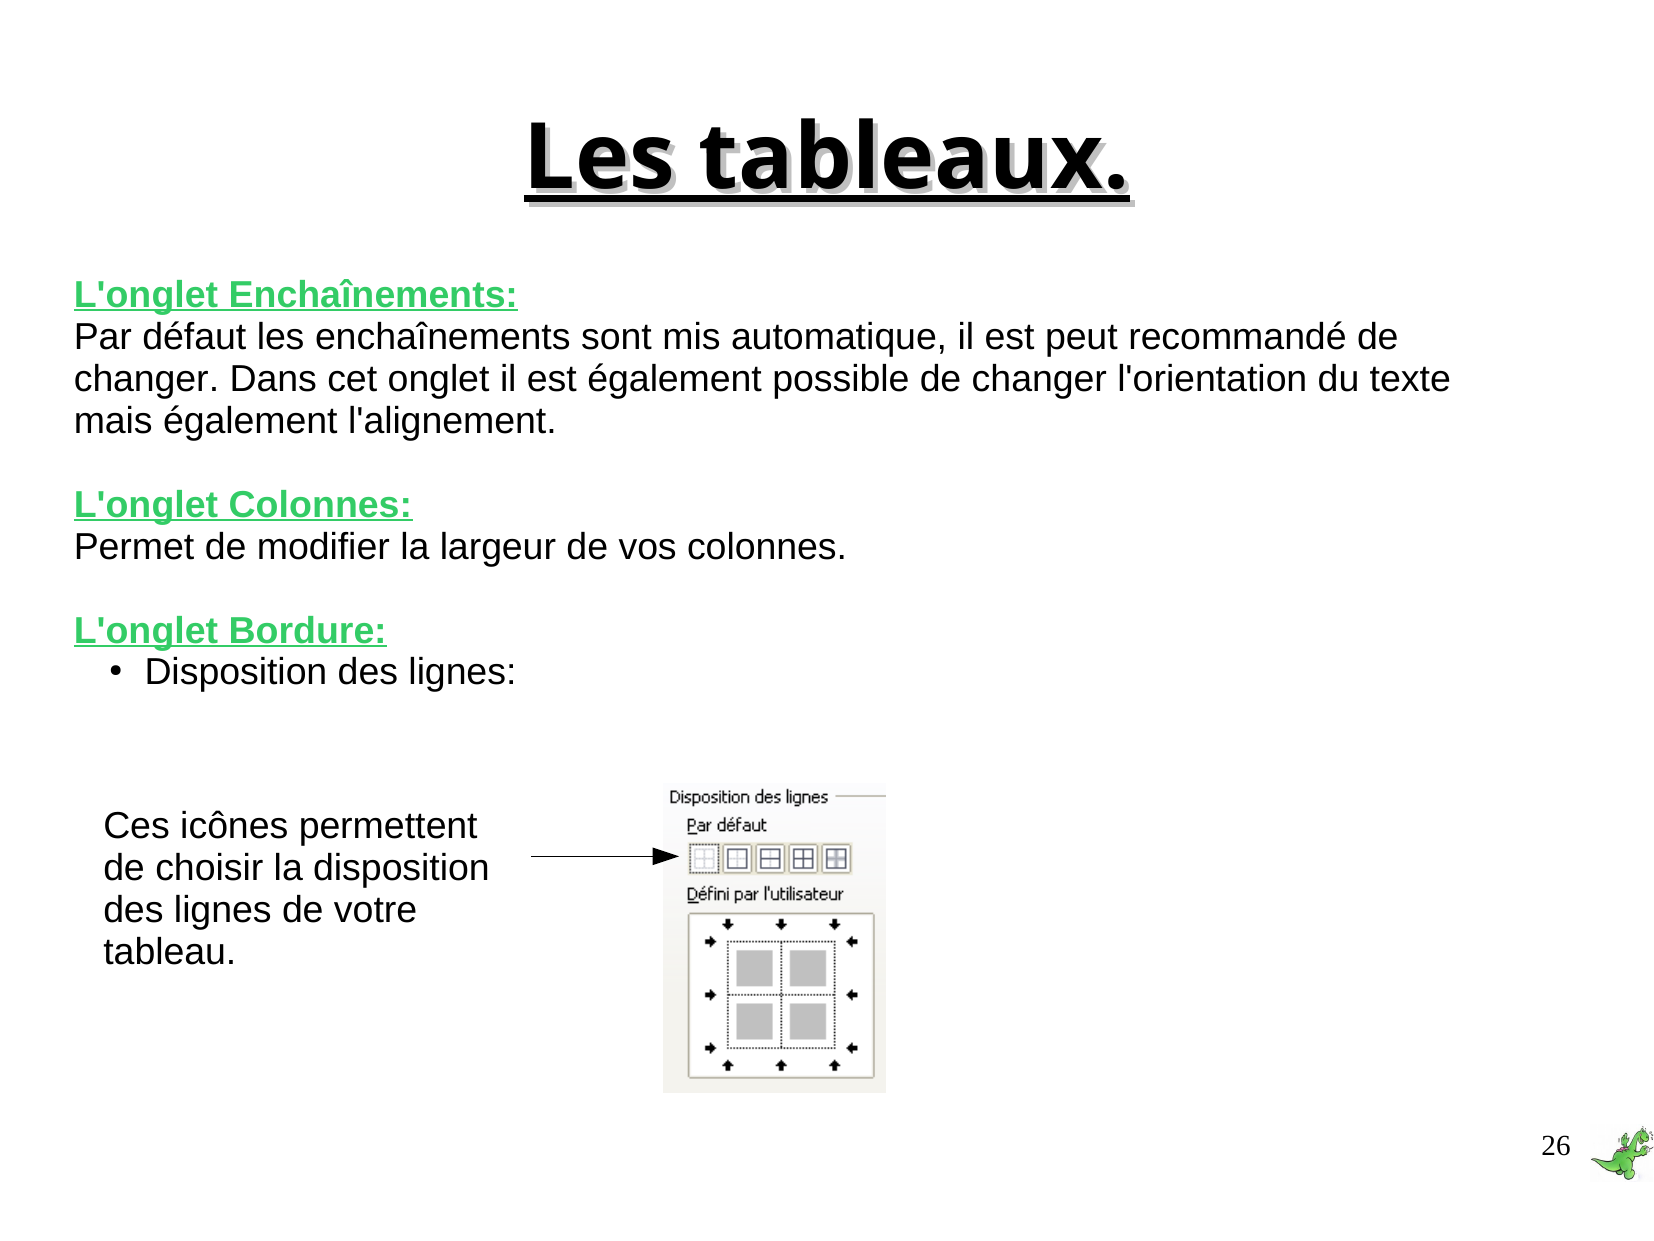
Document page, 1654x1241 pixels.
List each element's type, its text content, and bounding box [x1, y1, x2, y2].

text_box Ces icônes permettent de choisir la disposition des lignes de votre tableau. [88, 797, 532, 981]
picture [663, 783, 886, 1093]
picture [1590, 1124, 1654, 1182]
title Les tableaux. [82, 49, 1571, 257]
text_box L'onglet Enchaînements: Par défaut les enchaînements sont mis automatique, il est peut recommandé de changer. Dans cet onglet il est également possible de changer l'orientation du texte mais également l'alignement. L'onglet Colonnes: Permet de modifier la largeur de vos colonnes. L'onglet Bordure: Disposition des lignes: [59, 265, 1477, 789]
